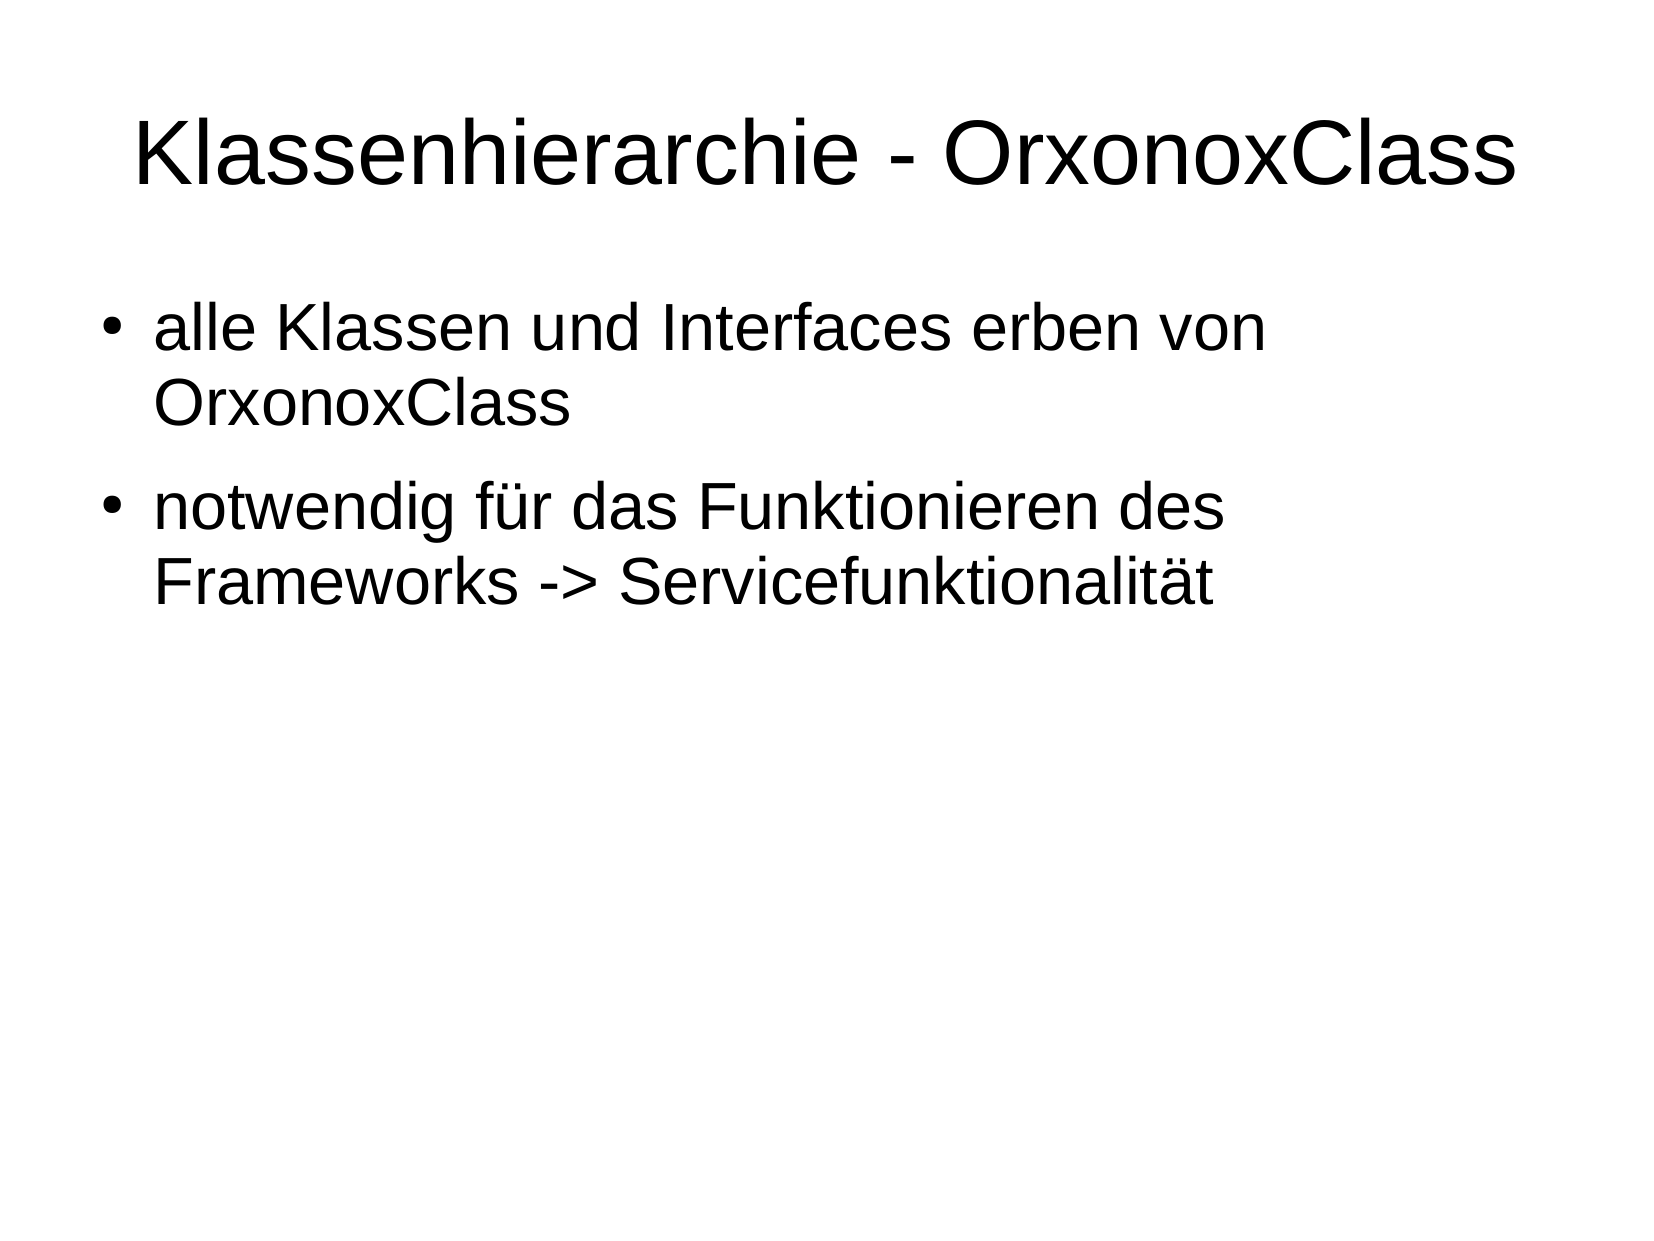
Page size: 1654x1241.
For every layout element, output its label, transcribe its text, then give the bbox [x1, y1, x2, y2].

title Klassenhierarchie - OrxonoxClass [82, 49, 1571, 257]
list alle Klassen und Interfaces erben von OrxonoxClass notwendig für das Funktionieren des Frameworks -> Servicefunktionalität [82, 290, 1571, 1109]
